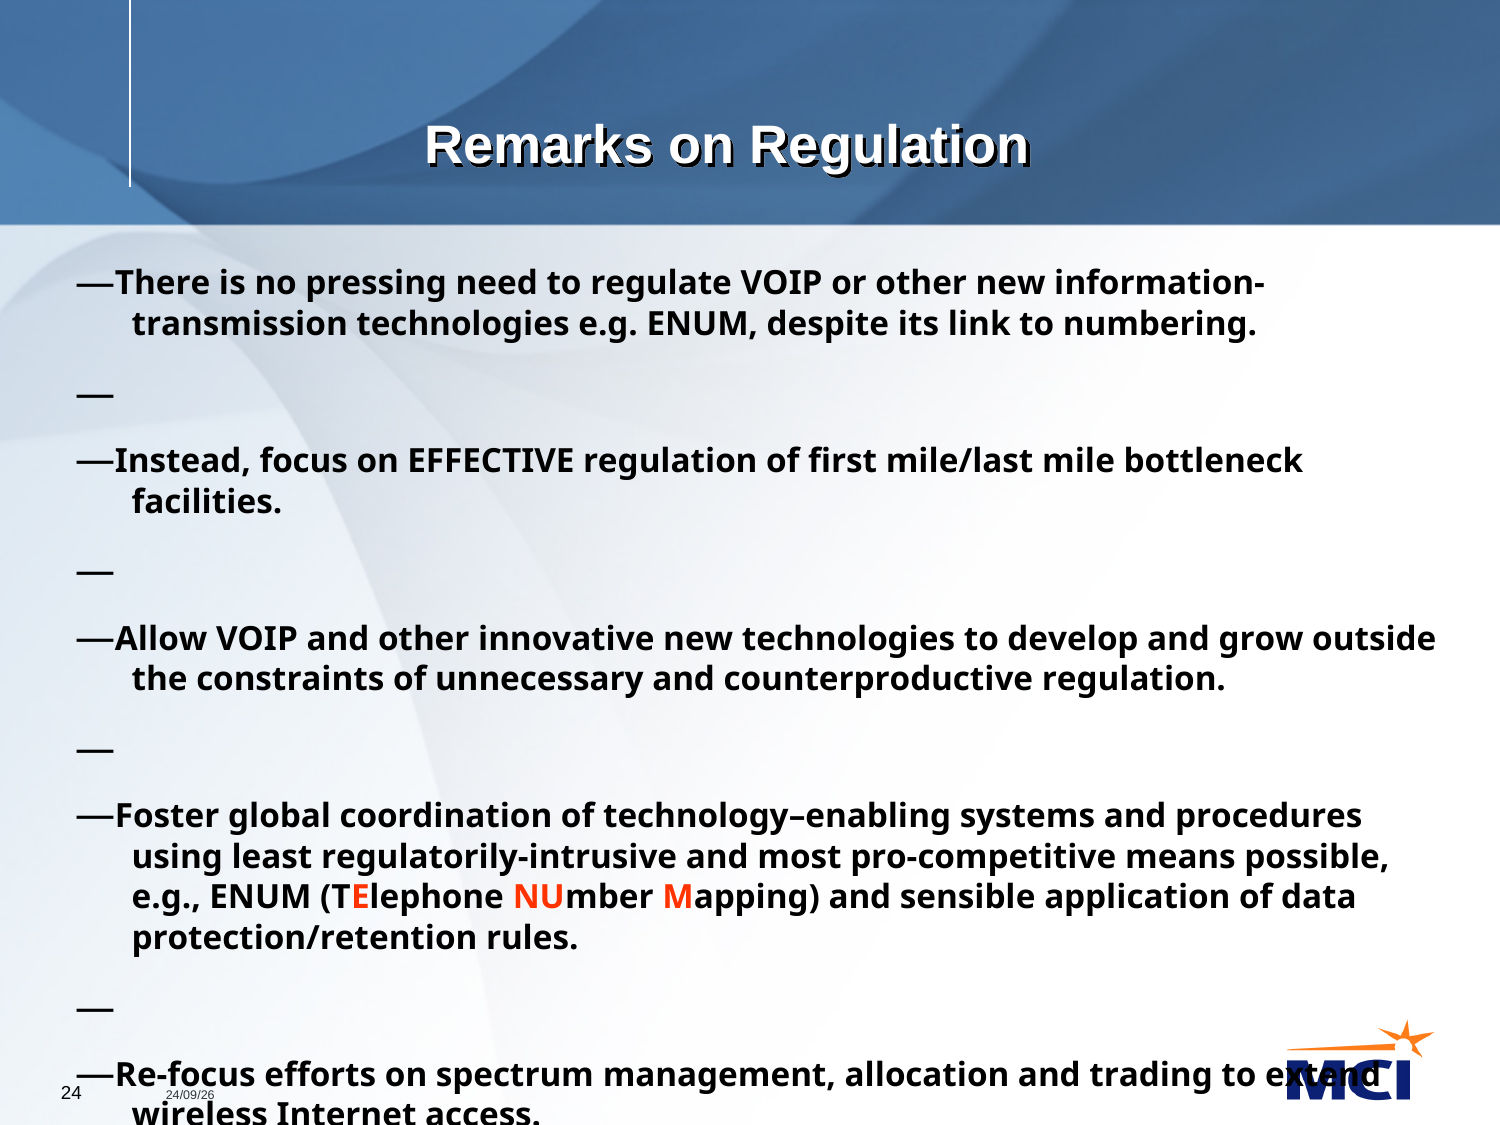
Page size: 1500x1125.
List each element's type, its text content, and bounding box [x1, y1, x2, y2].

picture [0, 0, 1500, 1125]
title Remarks on Regulation [24, 37, 1431, 175]
list There is no pressing need to regulate VOIP or other new information-transmission technologies e.g. ENUM, despite its link to numbering. Instead, focus on EFFECTIVE regulation of first mile/last mile bottleneck facilities. Allow VOIP and other innovative new technologies to develop and grow outside the constraints of unnecessary and counterproductive regulation. Foster global coordination of technology–enabling systems and procedures using least regulatorily-intrusive and most pro-competitive means possible, e.g., ENUM (TElephone NUmber Mapping) and sensible application of data protection/retention rules. Re-focus efforts on spectrum management, allocation and trading to extend wireless Internet access. [75, 262, 1442, 1088]
picture [142, 1113, 148, 1125]
picture [368, 1111, 374, 1125]
picture [297, 1111, 303, 1125]
